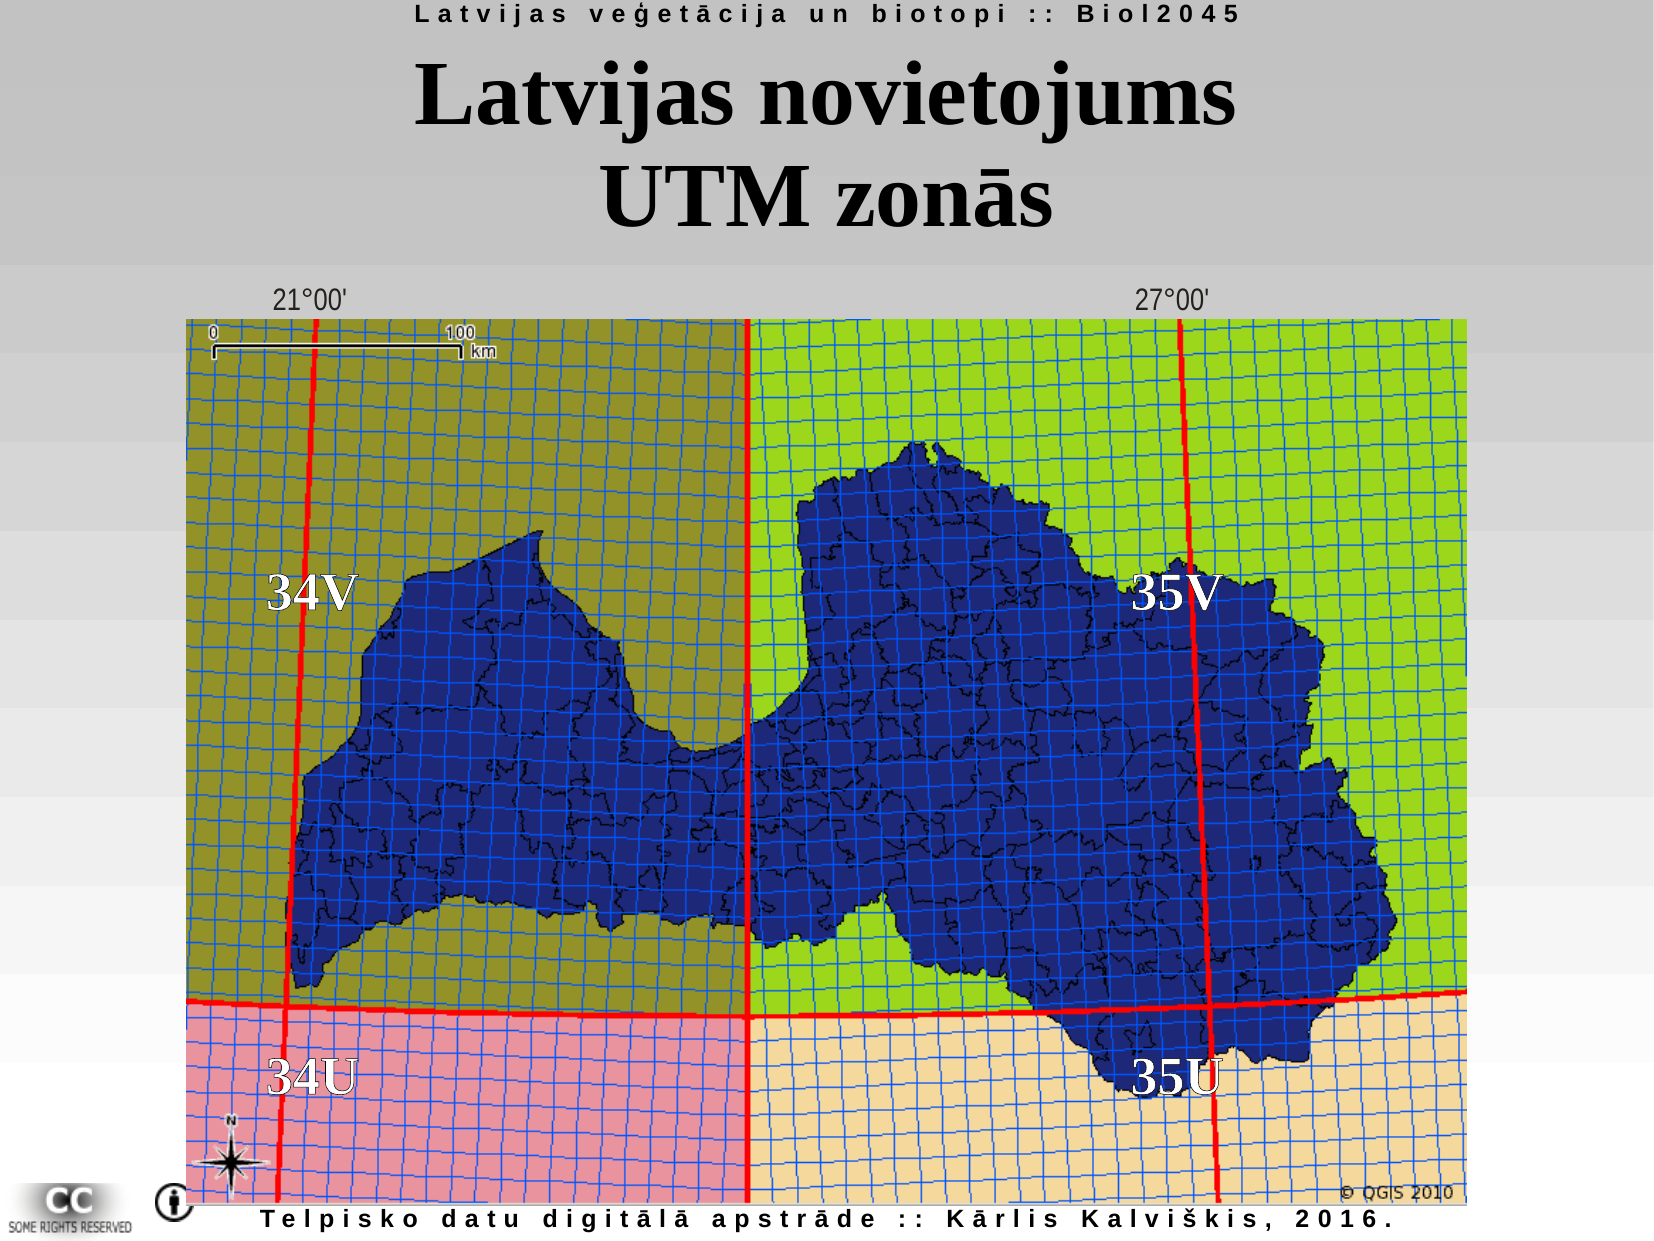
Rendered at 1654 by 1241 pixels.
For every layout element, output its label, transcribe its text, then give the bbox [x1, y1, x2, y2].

title Latvijas novietojums UTM zonās [0, 1, 1654, 287]
text_box 21°00' [272, 281, 376, 318]
text_box 34U [265, 1045, 360, 1106]
text_box 35V [1130, 561, 1224, 622]
text_box 34V [265, 561, 360, 622]
text_box 35U [1130, 1045, 1225, 1106]
text_box 27°00' [1134, 281, 1239, 318]
picture [0, 287, 1654, 1241]
